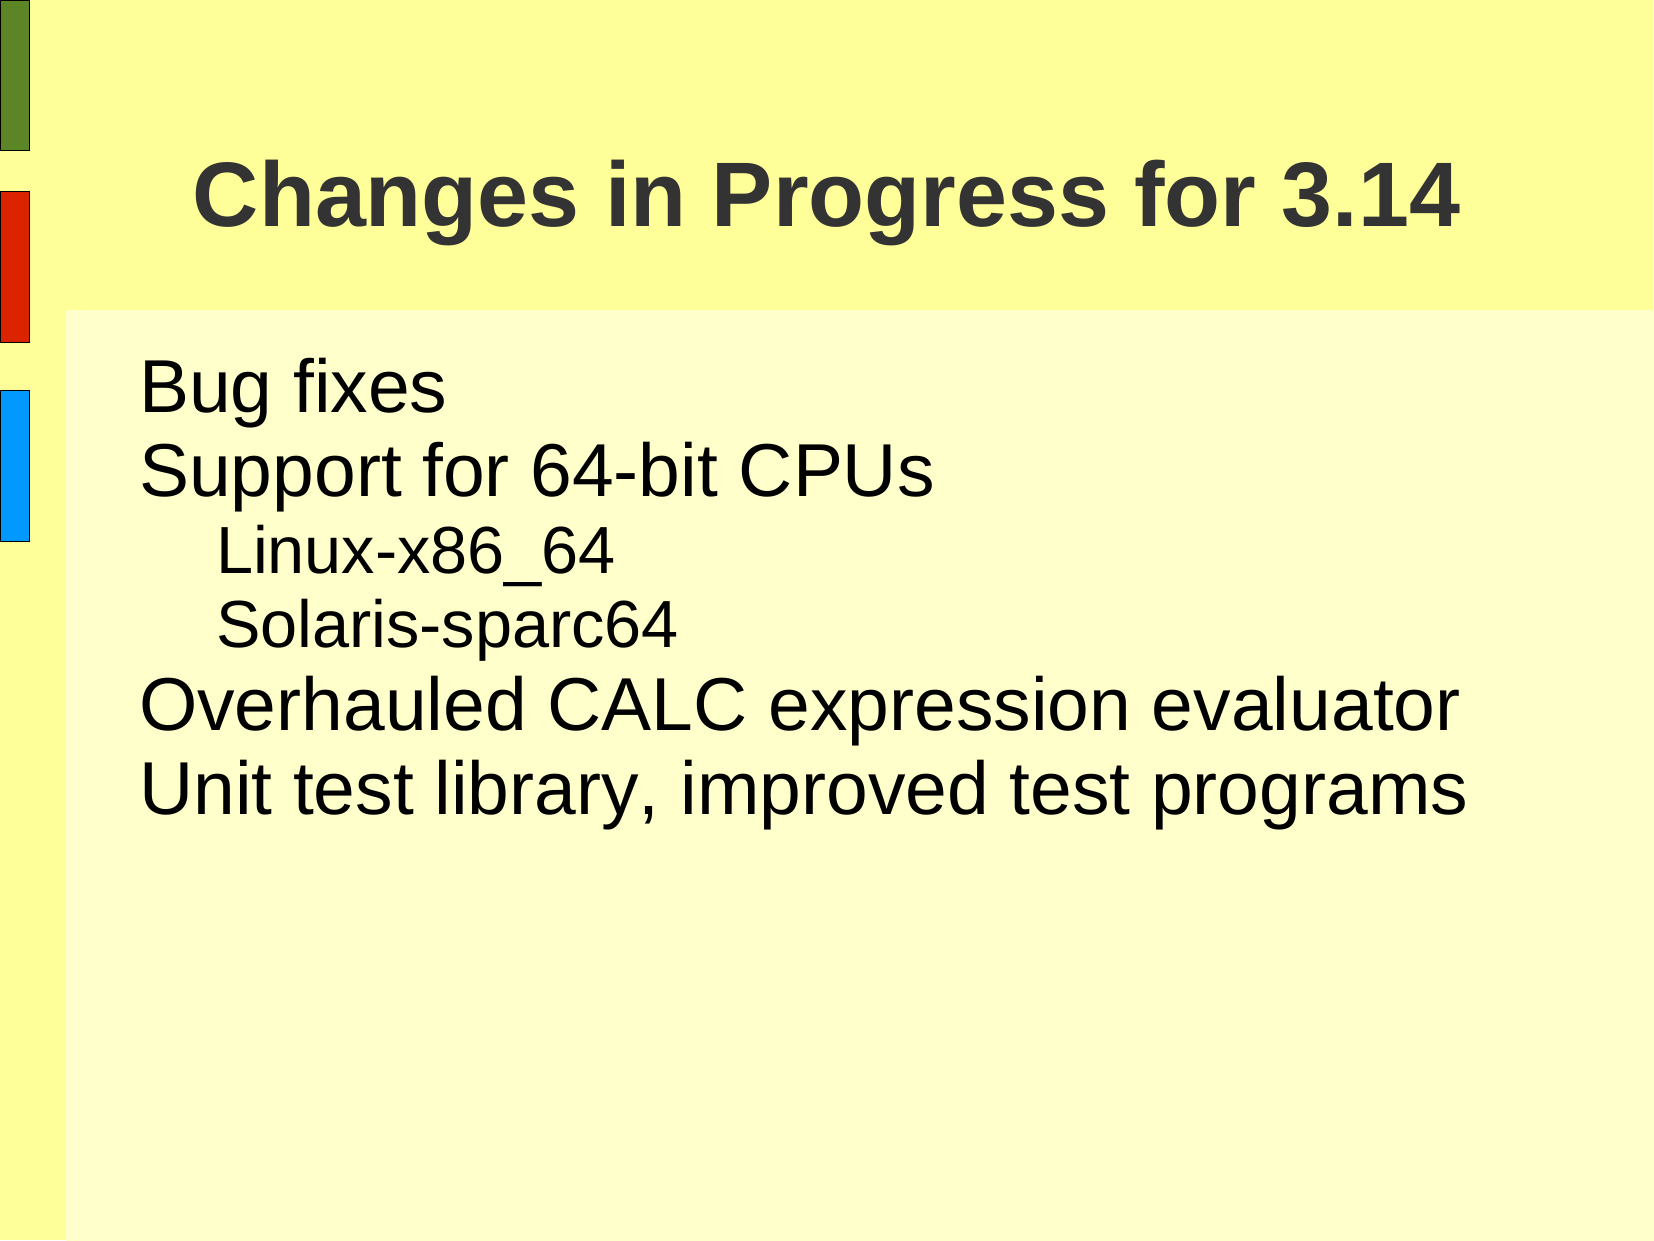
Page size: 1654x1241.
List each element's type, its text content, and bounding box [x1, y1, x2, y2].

title Changes in Progress for 3.14 [121, 91, 1534, 299]
list Bug fixes Support for 64-bit CPUs Linux-x86_64 Solaris-sparc64 Overhauled CALC expression evaluator Unit test library, improved test programs [121, 344, 1534, 1127]
